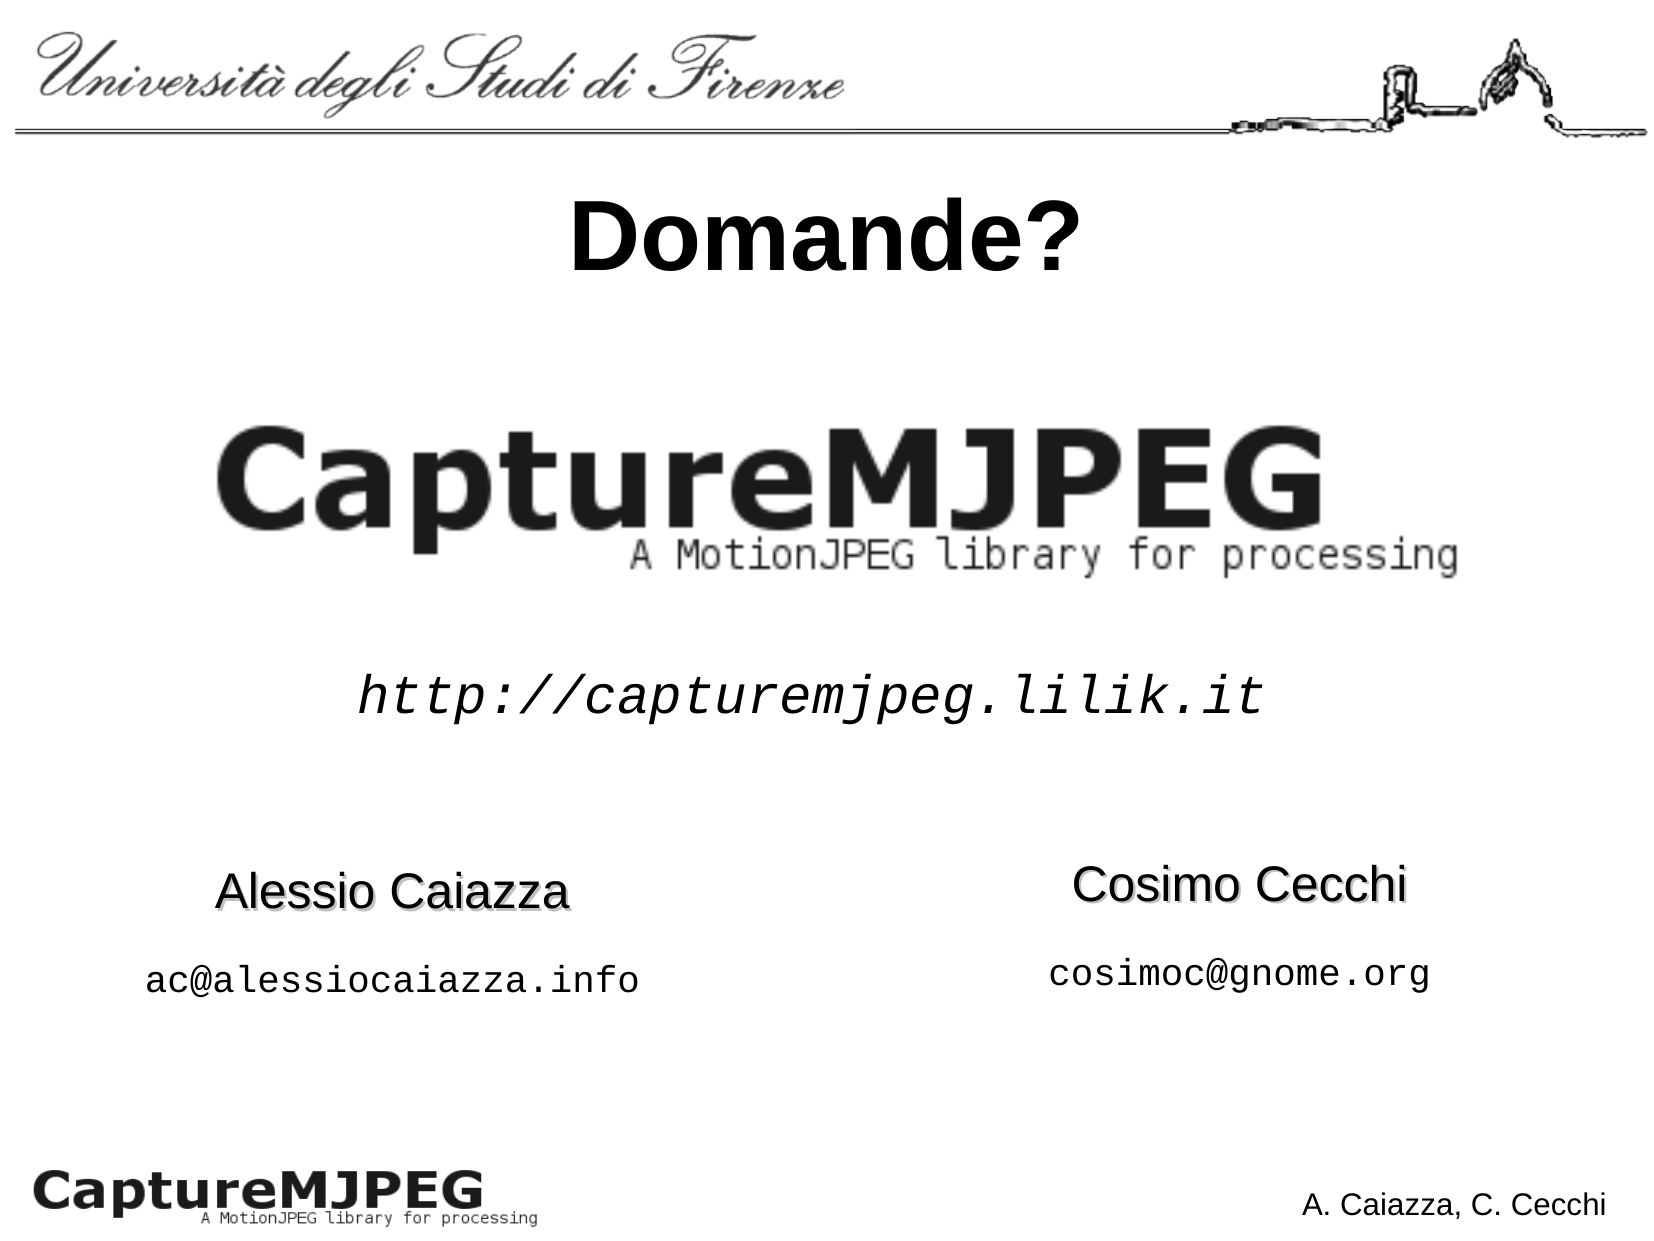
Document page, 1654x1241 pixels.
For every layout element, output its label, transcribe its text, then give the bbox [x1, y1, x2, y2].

picture [7, 4, 1654, 147]
text_box Cosimo Cecchi cosimoc@gnome.org [1033, 848, 1447, 1004]
text_box http://capturemjpeg.lilik.it [342, 661, 1317, 739]
title Domande? [82, 155, 1571, 318]
picture [177, 397, 1490, 585]
text_box Alessio Caiazza ac@alessiocaiazza.info [129, 856, 662, 1012]
picture [17, 1159, 550, 1229]
